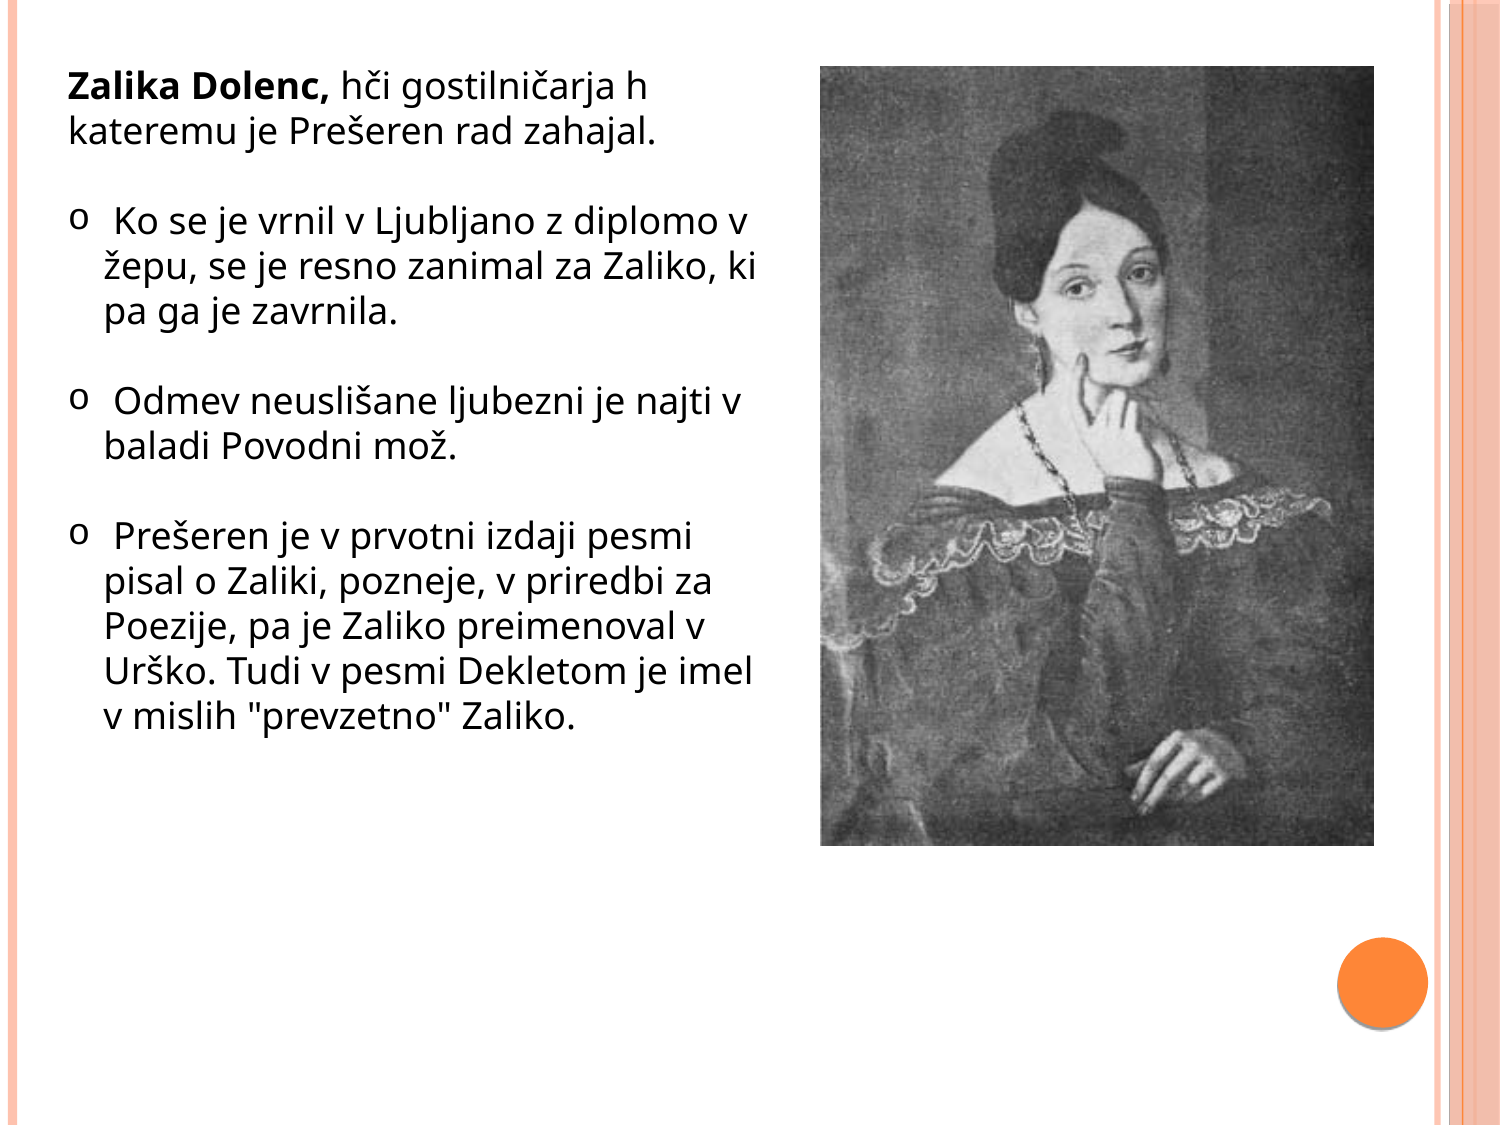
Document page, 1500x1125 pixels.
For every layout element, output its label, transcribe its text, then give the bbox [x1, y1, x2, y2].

text_box Zalika Dolenc, hči gostilničarja h kateremu je Prešeren rad zahajal. Ko se je vrnil v Ljubljano z diplomo v žepu, se je resno zanimal za Zaliko, ki pa ga je zavrnila. Odmev neuslišane ljubezni je najti v baladi Povodni mož. Prešeren je v prvotni izdaji pesmi pisal o Zaliki, pozneje, v priredbi za Poezije, pa je Zaliko preimenoval v Urško. Tudi v pesmi Dekletom je imel v mislih "prevzetno" Zaliko. [53, 54, 798, 745]
picture [820, 66, 1374, 847]
